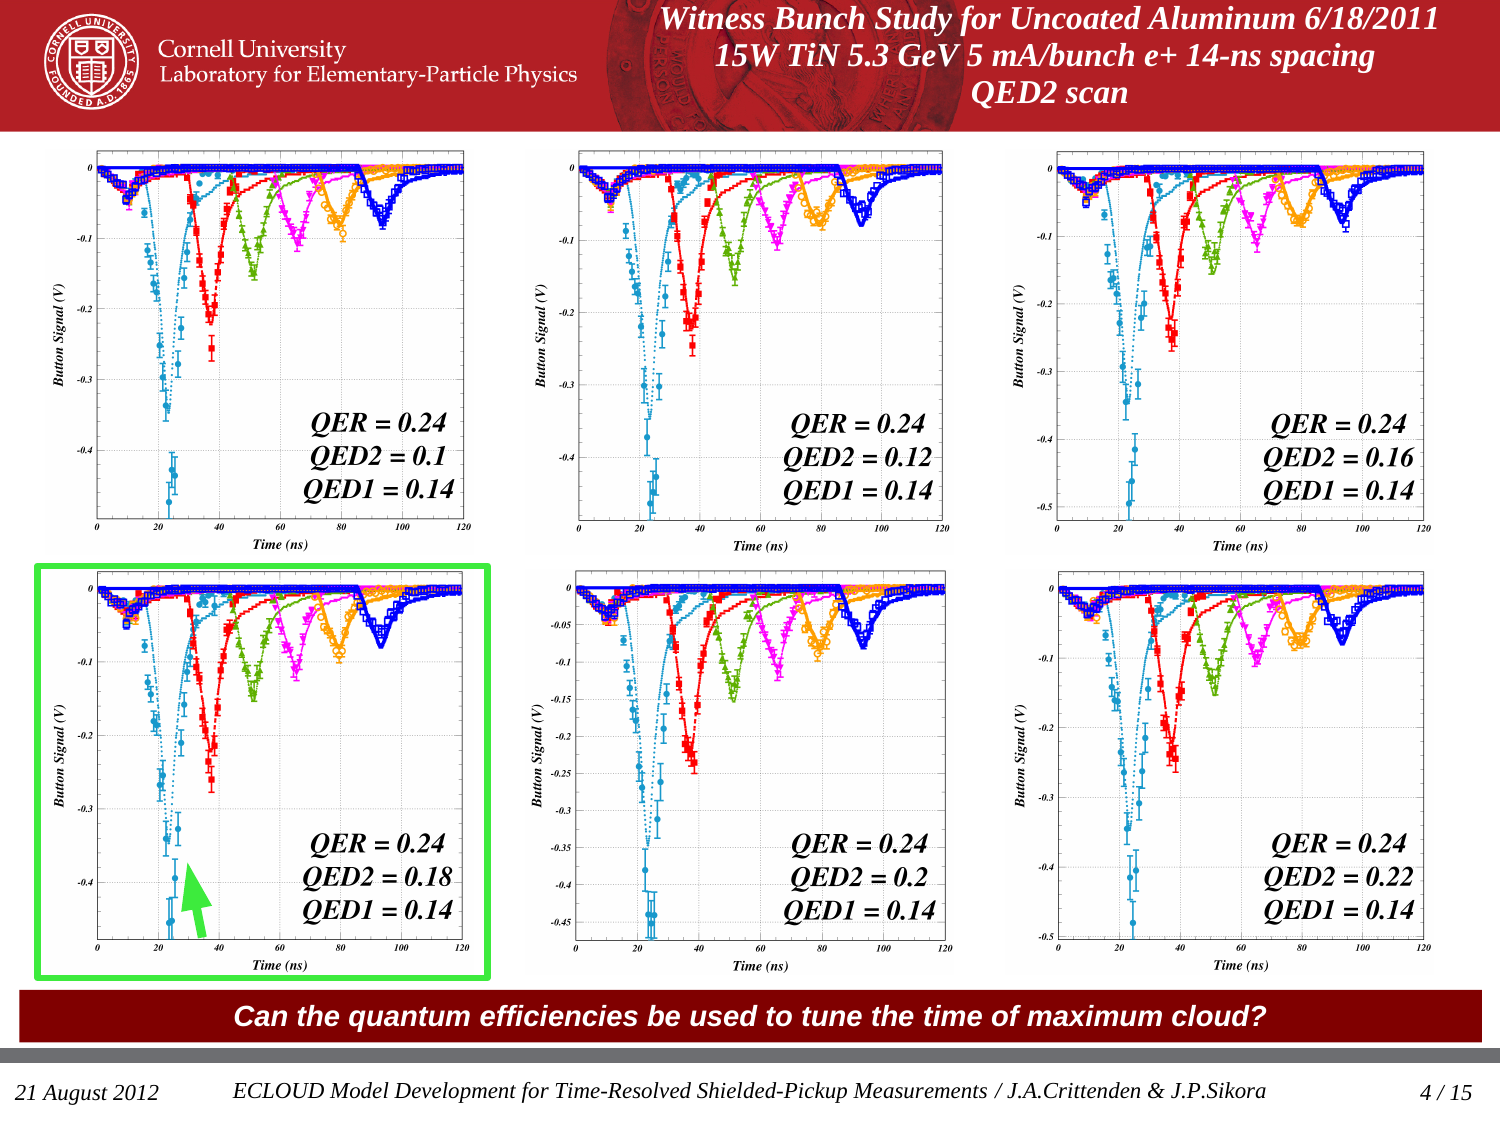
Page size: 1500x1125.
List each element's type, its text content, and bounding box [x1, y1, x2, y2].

text_box Can the quantum efficiencies be used to tune the time of maximum cloud? [19, 989, 1482, 1043]
picture [0, 0, 600, 132]
picture [525, 569, 954, 976]
picture [1005, 149, 1434, 555]
picture [45, 569, 474, 975]
text_box Witness Bunch Study for Uncoated Aluminum 6/18/2011 15W TiN 5.3 GeV 5 mA/bunch e+ 14-ns spacing QED2 scan [600, 0, 1500, 136]
picture [45, 149, 474, 555]
picture [525, 149, 954, 555]
picture [1005, 569, 1434, 976]
